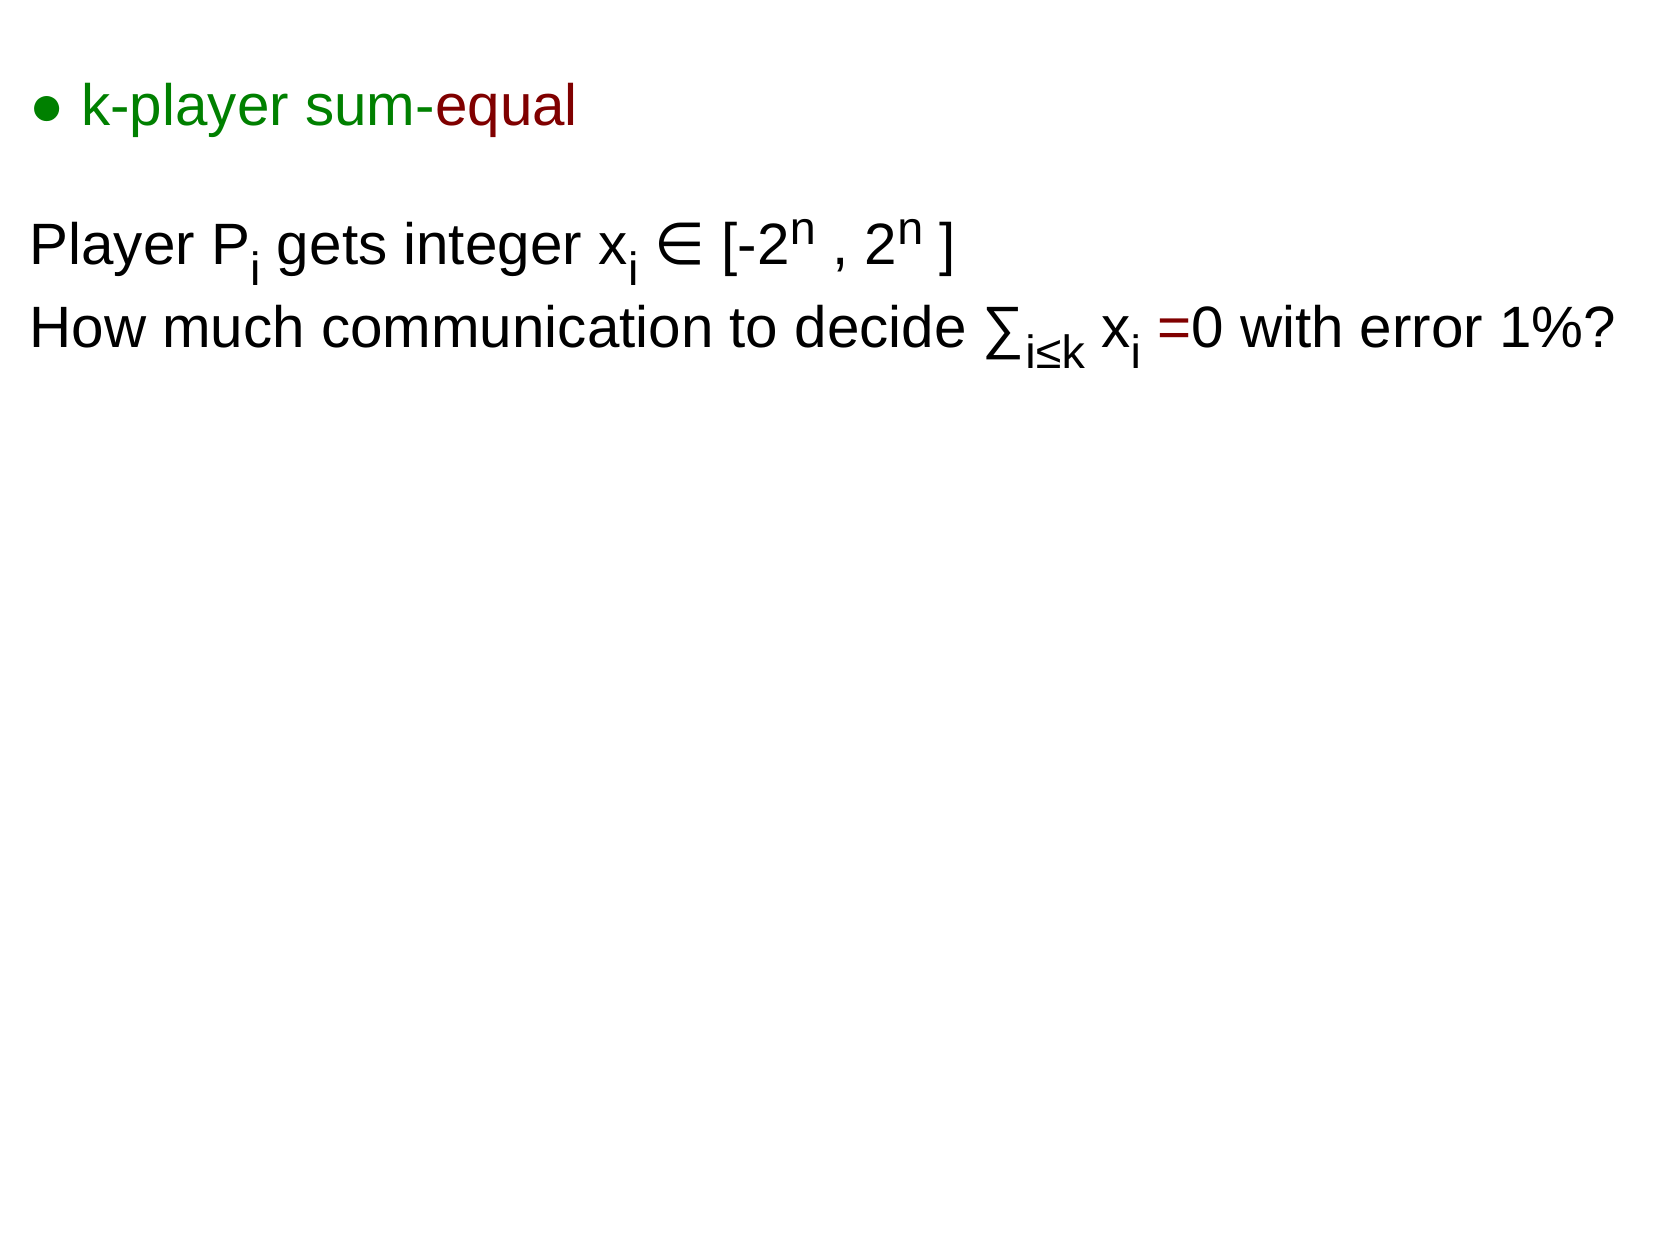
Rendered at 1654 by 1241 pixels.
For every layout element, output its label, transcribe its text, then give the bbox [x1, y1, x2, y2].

text_box ● k-player sum-equal Player Pi gets integer xi ∈ [-2n , 2n ] How much communication to decide ∑i≤k xi =0 with error 1%? [15, 0, 1636, 1241]
